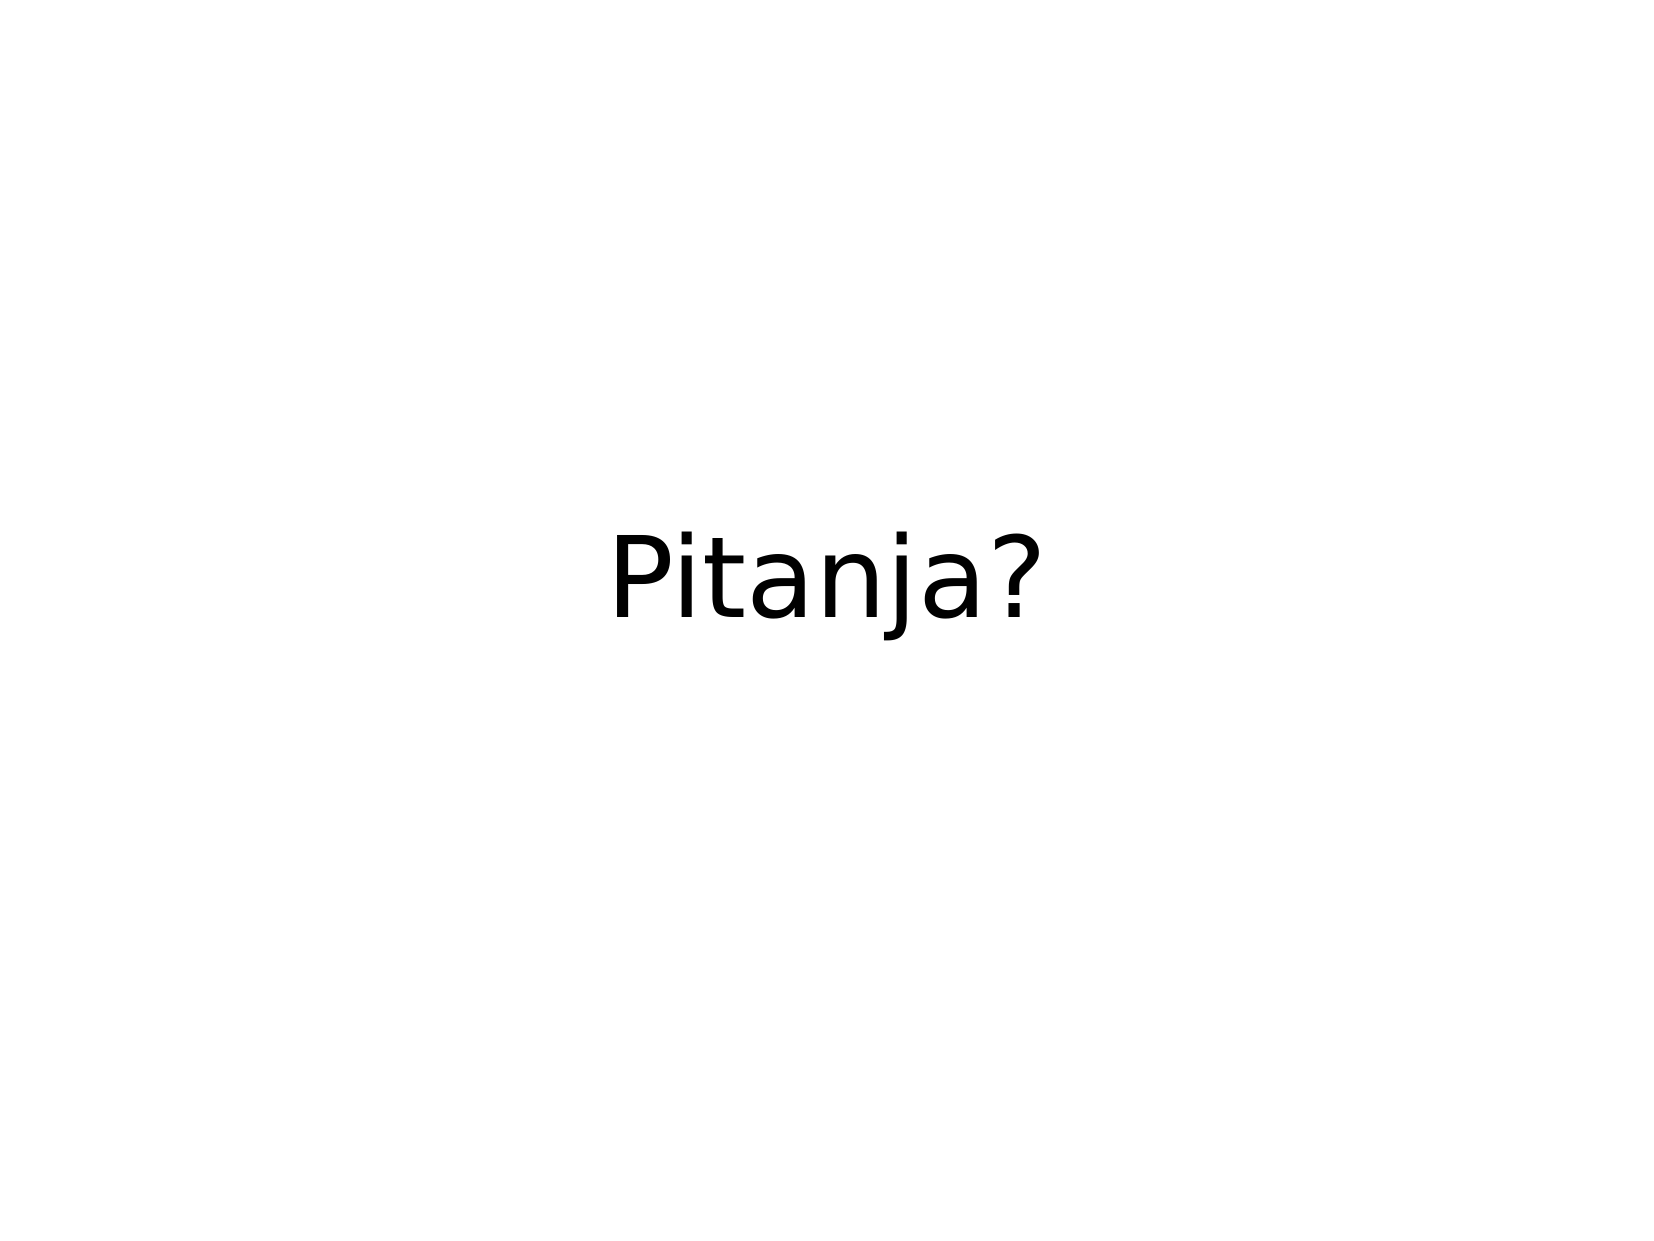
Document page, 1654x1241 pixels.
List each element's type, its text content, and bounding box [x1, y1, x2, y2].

subtitle Pitanja? [82, 49, 1571, 1109]
